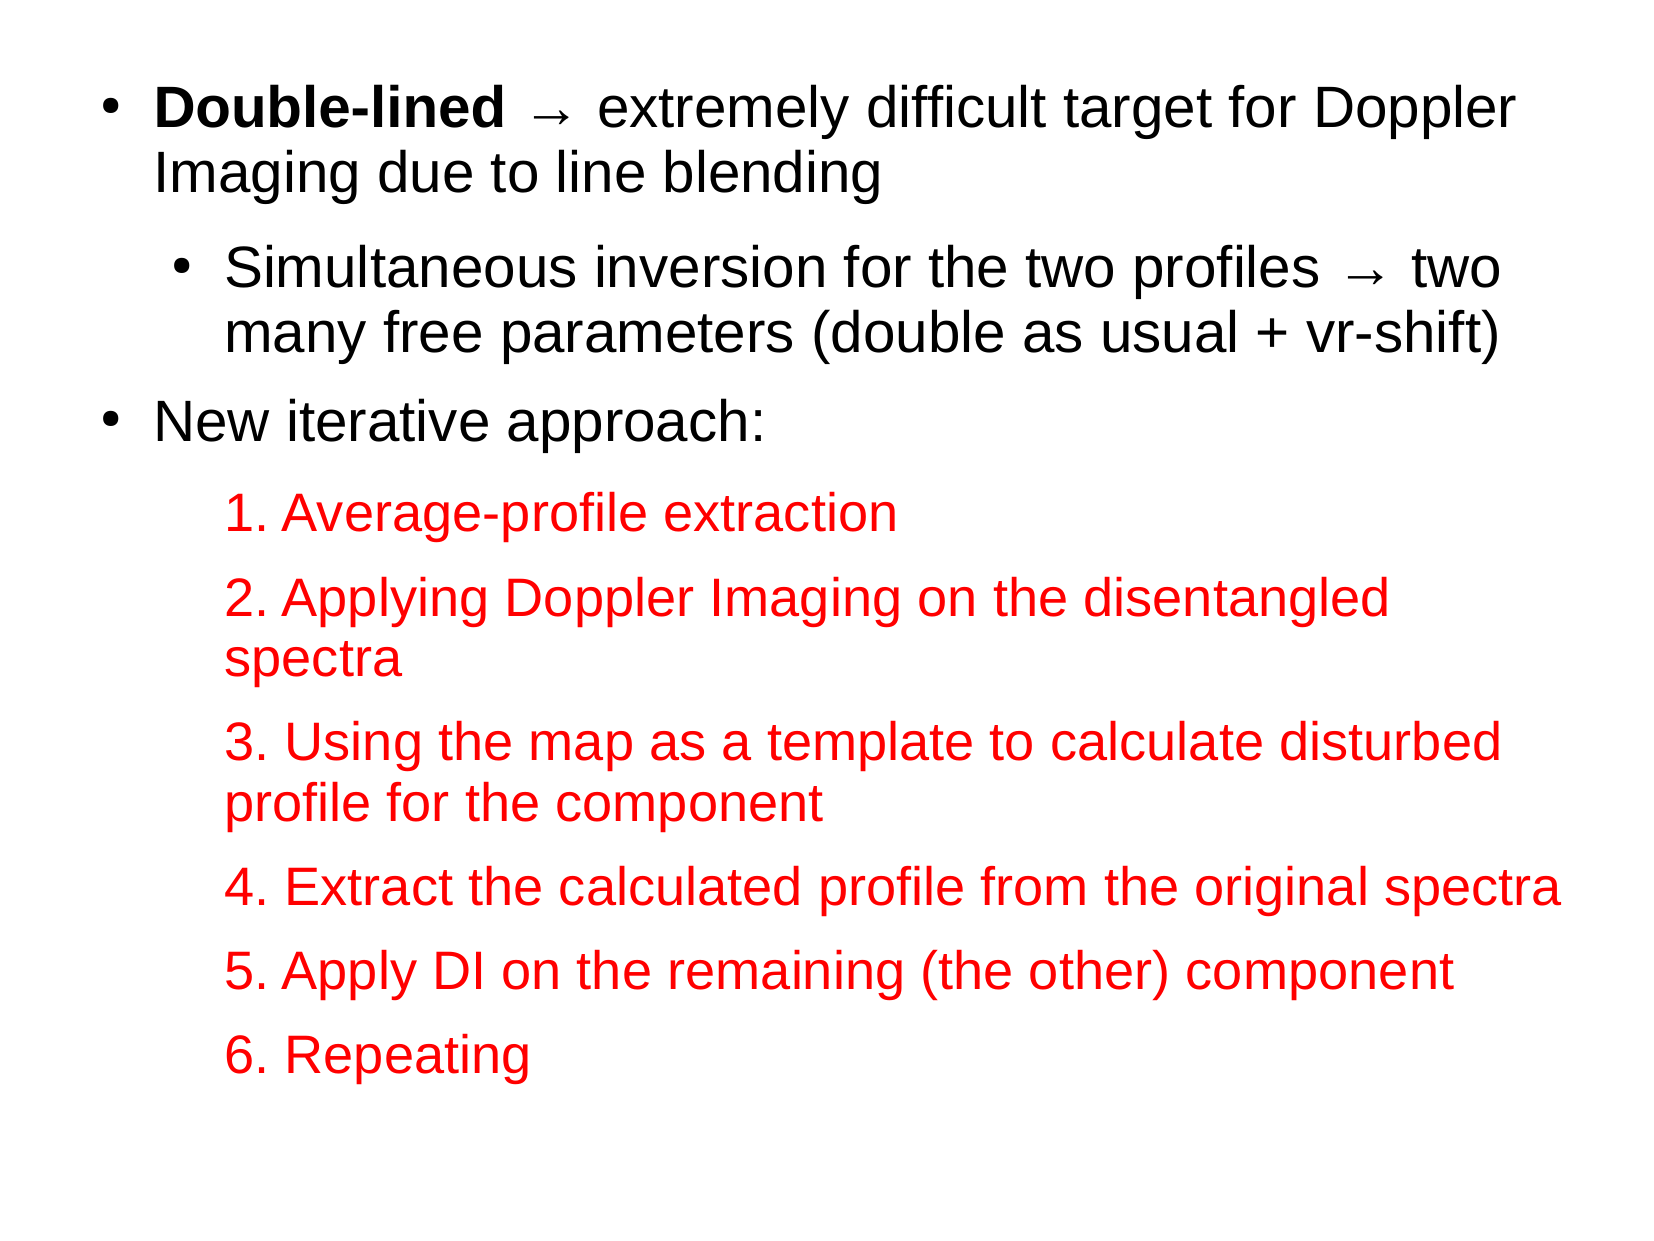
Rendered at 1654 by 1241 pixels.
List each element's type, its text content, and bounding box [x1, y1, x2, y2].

list Double-lined → extremely difficult target for Doppler Imaging due to line blending Simultaneous inversion for the two profiles → two many free parameters (double as usual + vr-shift) New iterative approach: 1. Average-profile extraction 2. Applying Doppler Imaging on the disentangled spectra 3. Using the map as a template to calculate disturbed profile for the component 4. Extract the calculated profile from the original spectra 5. Apply DI on the remaining (the other) component 6. Repeating [82, 75, 1571, 1109]
